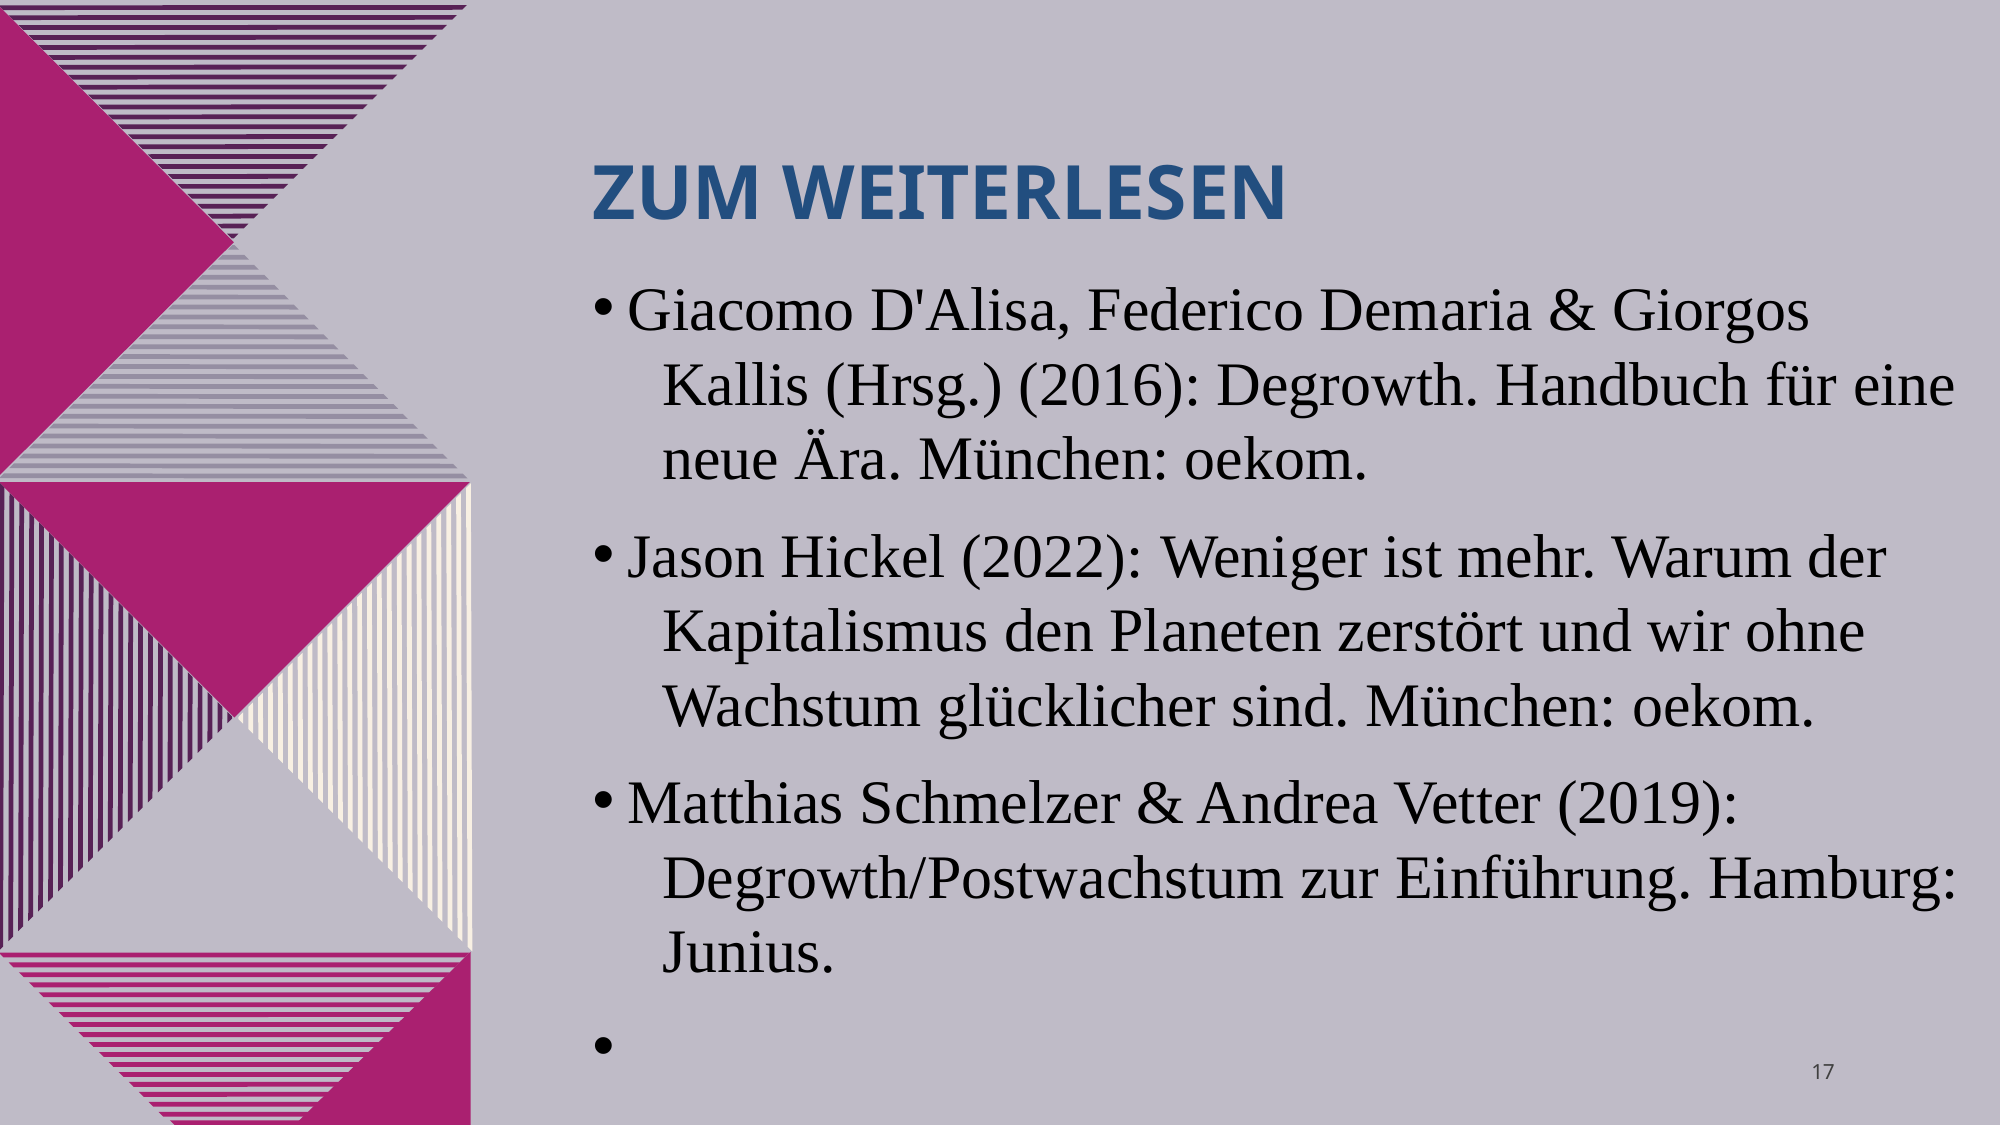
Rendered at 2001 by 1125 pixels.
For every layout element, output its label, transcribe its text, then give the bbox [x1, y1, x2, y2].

title Zum weiterlesen [577, 146, 1872, 261]
list Giacomo D'Alisa, Federico Demaria & Giorgos Kallis (Hrsg.) (2016): Degrowth. Handbuch für eine neue Ära. München: oekom. Jason Hickel (2022): Weniger ist mehr. Warum der Kapitalismus den Planeten zerstört und wir ohne Wachstum glücklicher sind. München: oekom. Matthias Schmelzer & Andrea Vetter (2019): Degrowth/Postwachstum zur Einführung. Hamburg: Junius. [577, 261, 1984, 1001]
text_box [1796, 1042, 1872, 1103]
